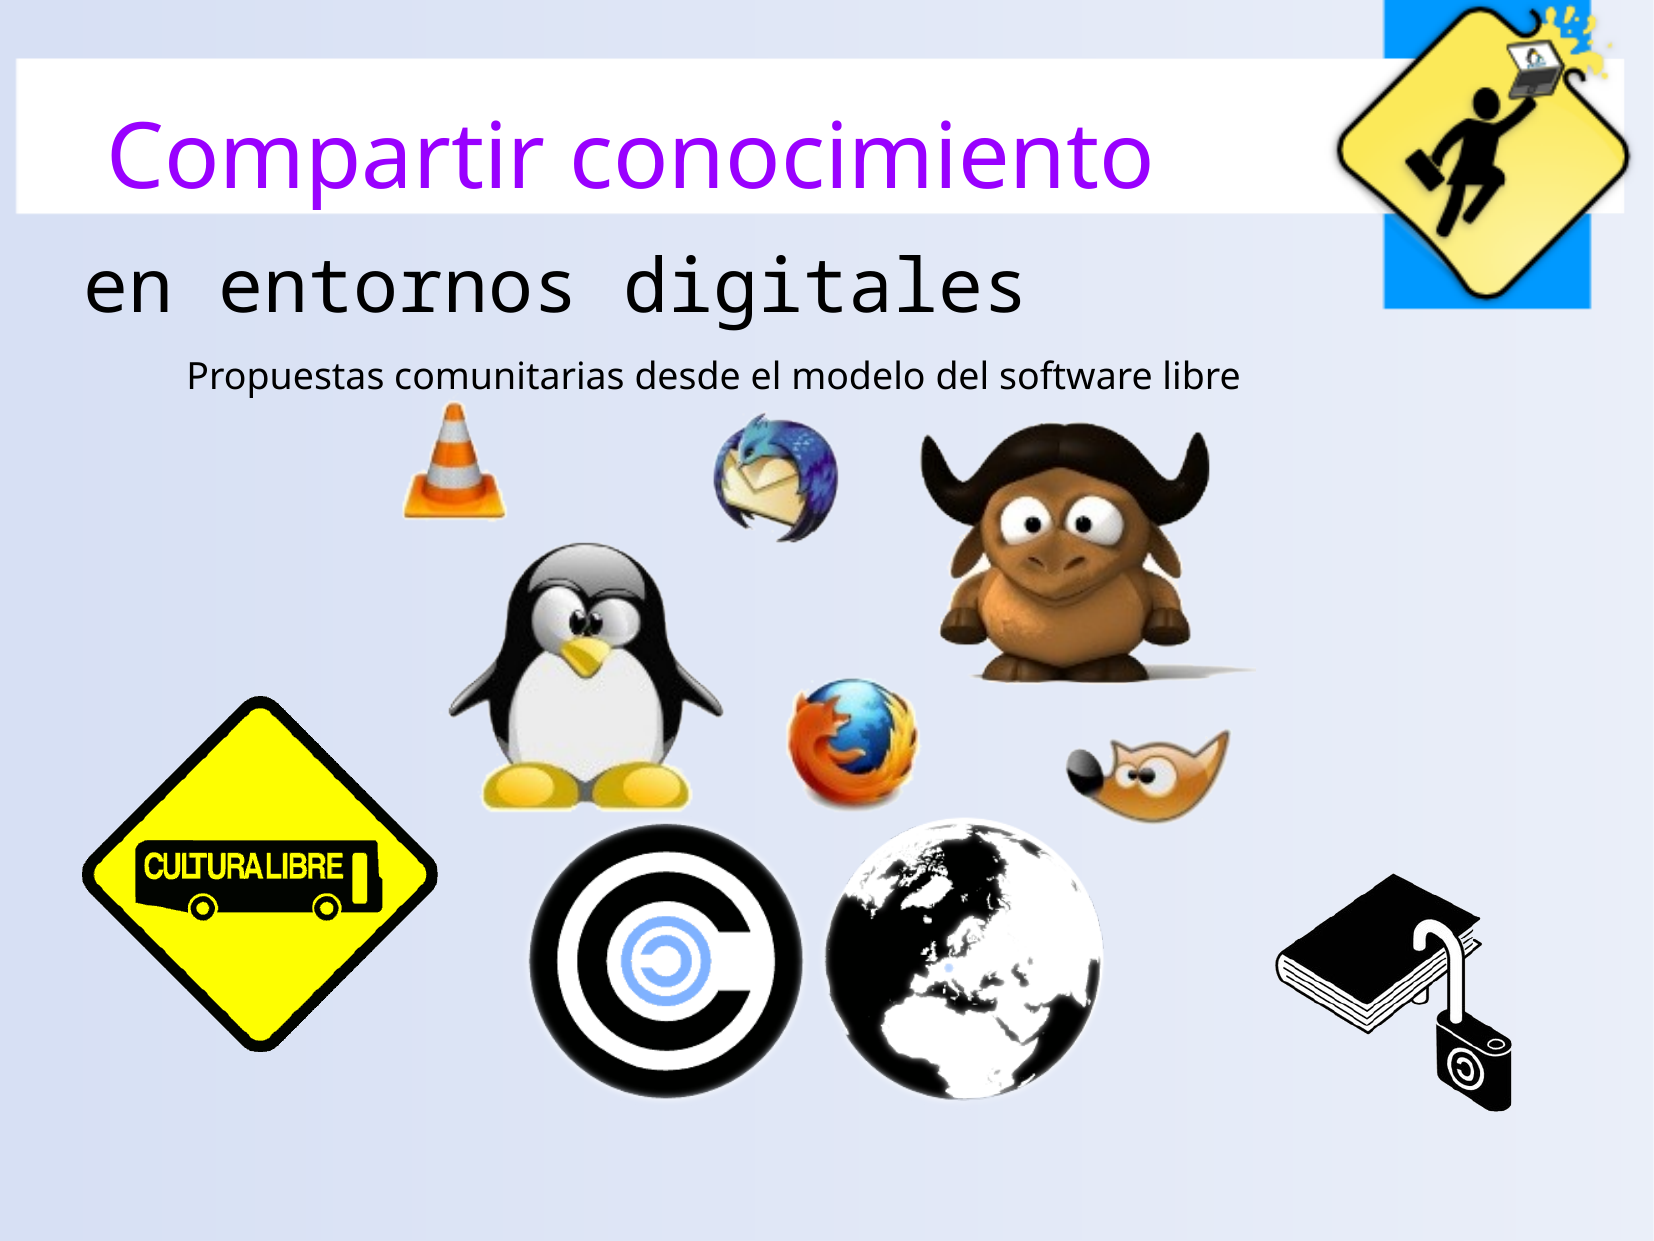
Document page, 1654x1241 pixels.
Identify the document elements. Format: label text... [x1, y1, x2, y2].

text_box Propuestas comunitarias desde el modelo del software libre [171, 342, 1536, 396]
title Compartir conocimiento [82, 49, 1571, 257]
picture [0, 0, 1654, 1241]
text_box en entornos digitales [69, 224, 1123, 316]
